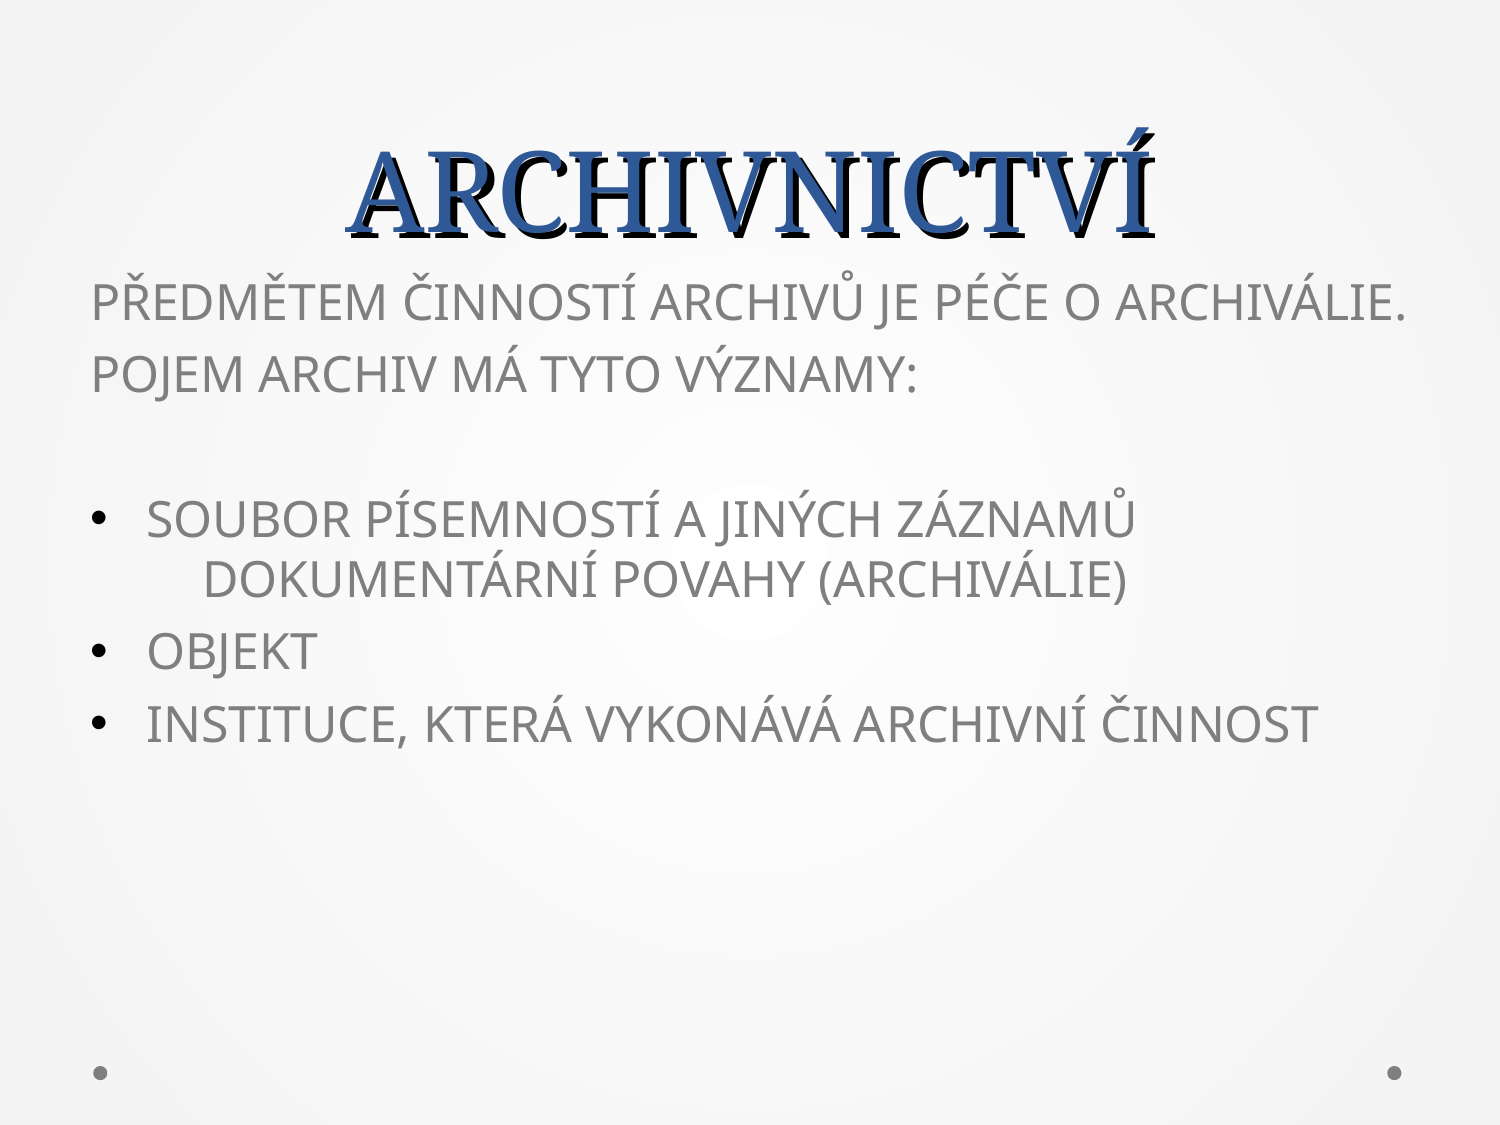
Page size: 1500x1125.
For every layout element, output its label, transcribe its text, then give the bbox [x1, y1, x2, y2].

title ARCHIVNICTVÍ [75, 0, 1426, 262]
list PŘEDMĚTEM ČINNOSTÍ ARCHIVŮ JE PÉČE O ARCHIVÁLIE. POJEM ARCHIV MÁ TYTO VÝZNAMY: SOUBOR PÍSEMNOSTÍ A JINÝCH ZÁZNAMŮ DOKUMENTÁRNÍ POVAHY (ARCHIVÁLIE) OBJEKT INSTITUCE, KTERÁ VYKONÁVÁ ARCHIVNÍ ČINNOST [75, 262, 1426, 1005]
